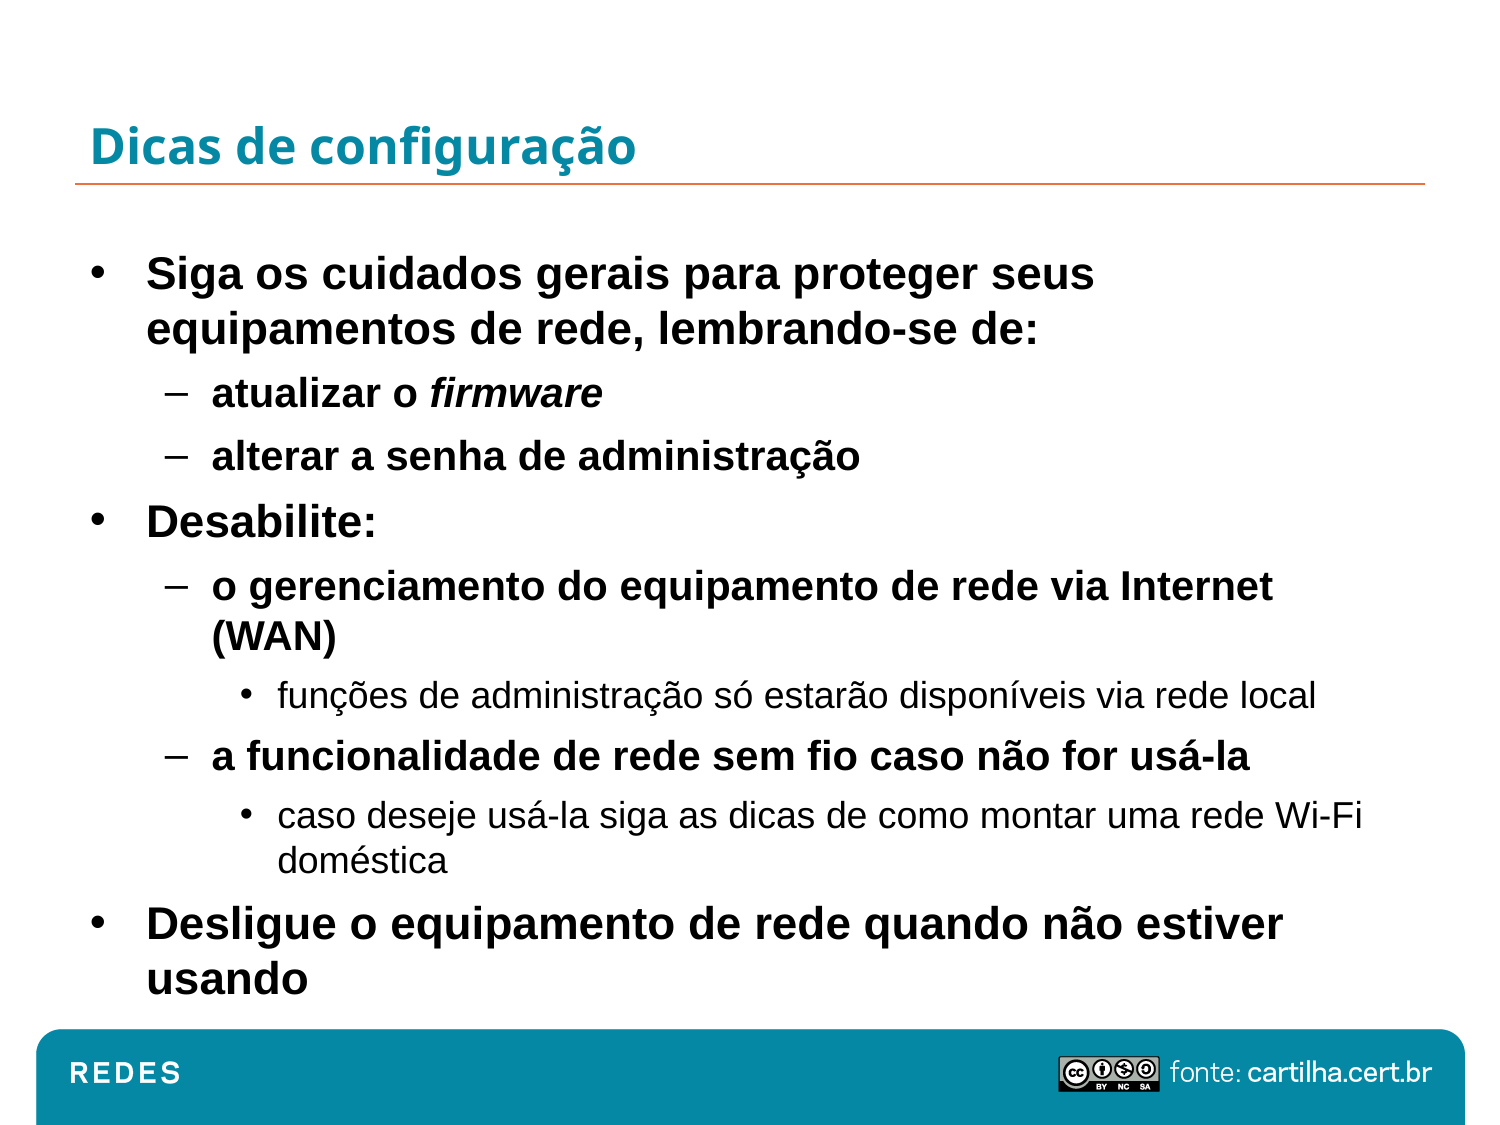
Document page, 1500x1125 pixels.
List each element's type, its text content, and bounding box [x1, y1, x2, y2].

title Dicas de configuração [75, 54, 1425, 182]
list Siga os cuidados gerais para proteger seus equipamentos de rede, lembrando-se de: atualizar o firmware alterar a senha de administração Desabilite: o gerenciamento do equipamento de rede via Internet (WAN) funções de administração só estarão disponíveis via rede local a funcionalidade de rede sem fio caso não for usá-la caso deseje usá-la siga as dicas de como montar uma rede Wi-Fi doméstica Desligue o equipamento de rede quando não estiver usando [75, 236, 1425, 979]
picture [0, 0, 1500, 1125]
